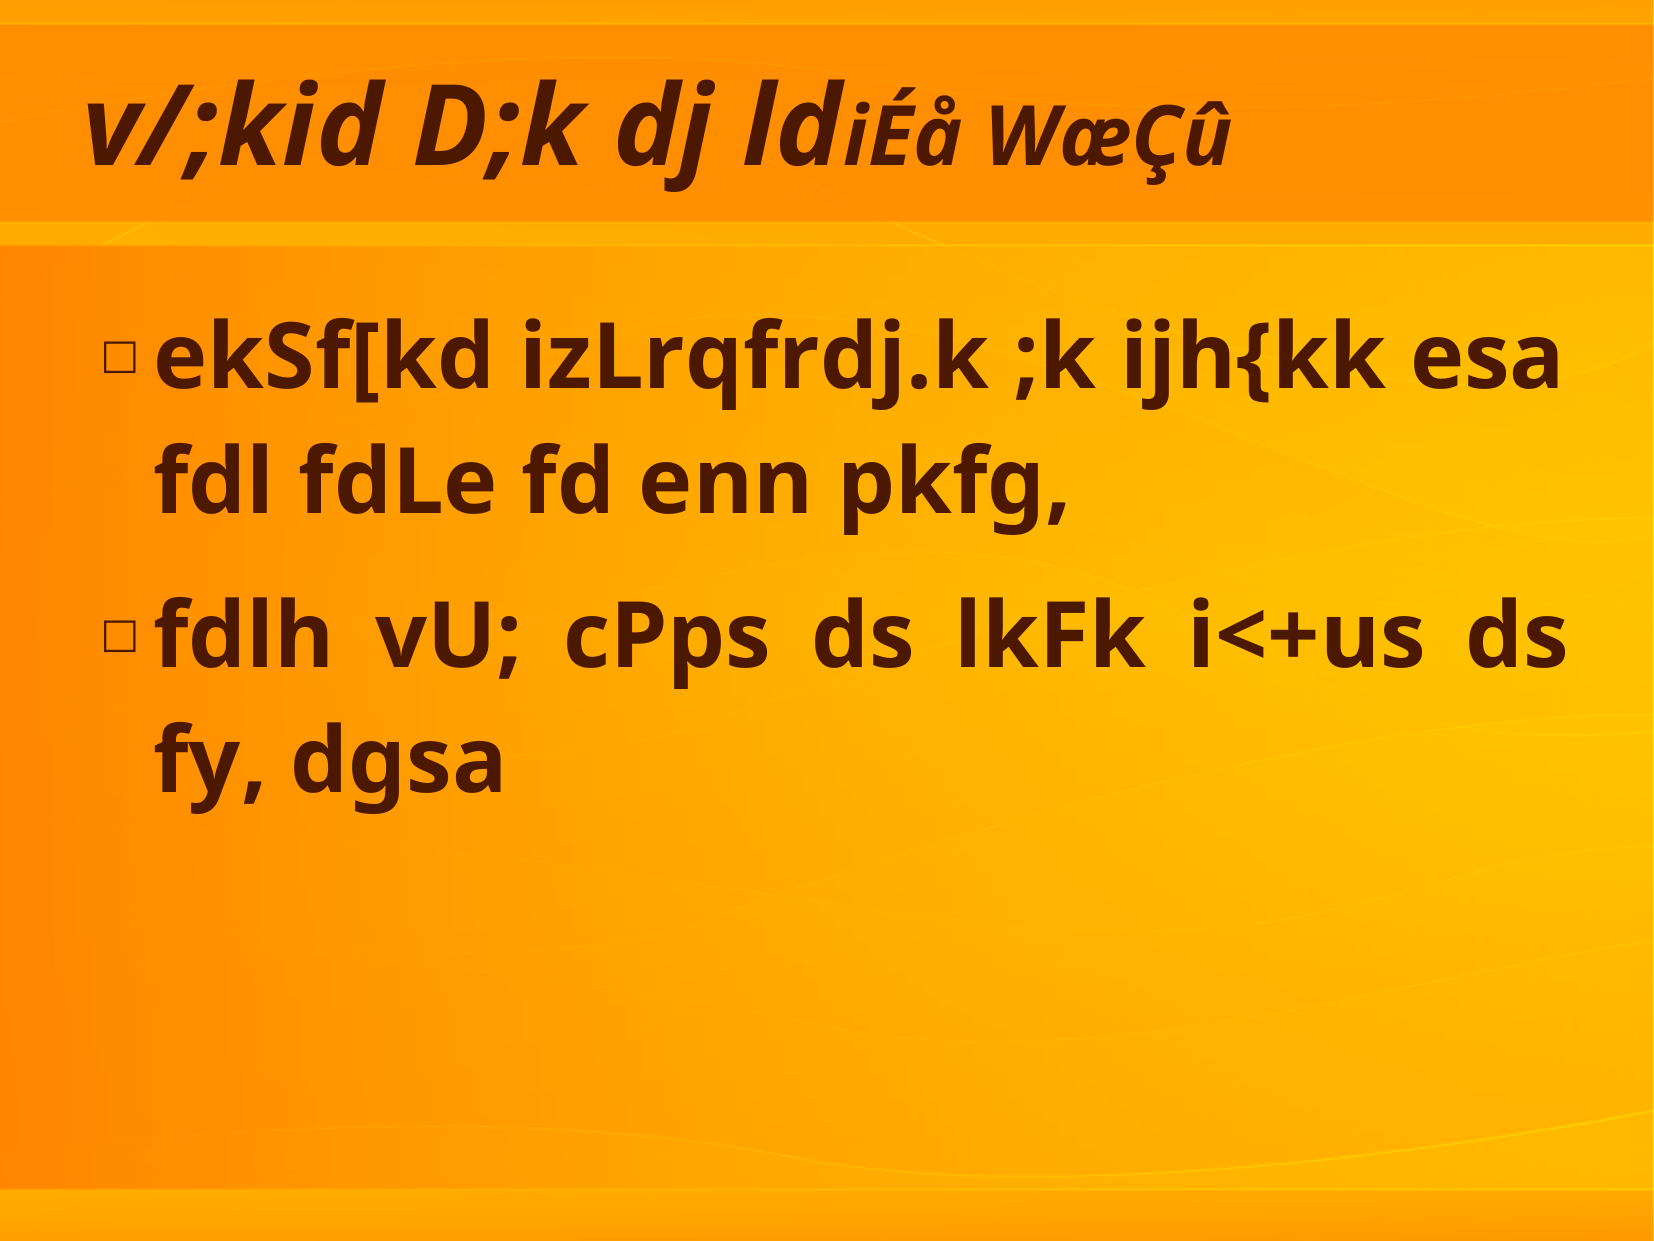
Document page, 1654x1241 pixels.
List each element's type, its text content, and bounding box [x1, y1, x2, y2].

title v/;kid D;k dj ldiÉå WæÇû [23, 8, 1625, 237]
list ekSf[kd izLrqfrdj.k ;k ijh{kk esa fdl fdLe fd enn pkfg, fdlh vU; cPps ds lkFk i<+us ds fy, dgsa [82, 290, 1571, 1123]
picture [0, 0, 1654, 1241]
